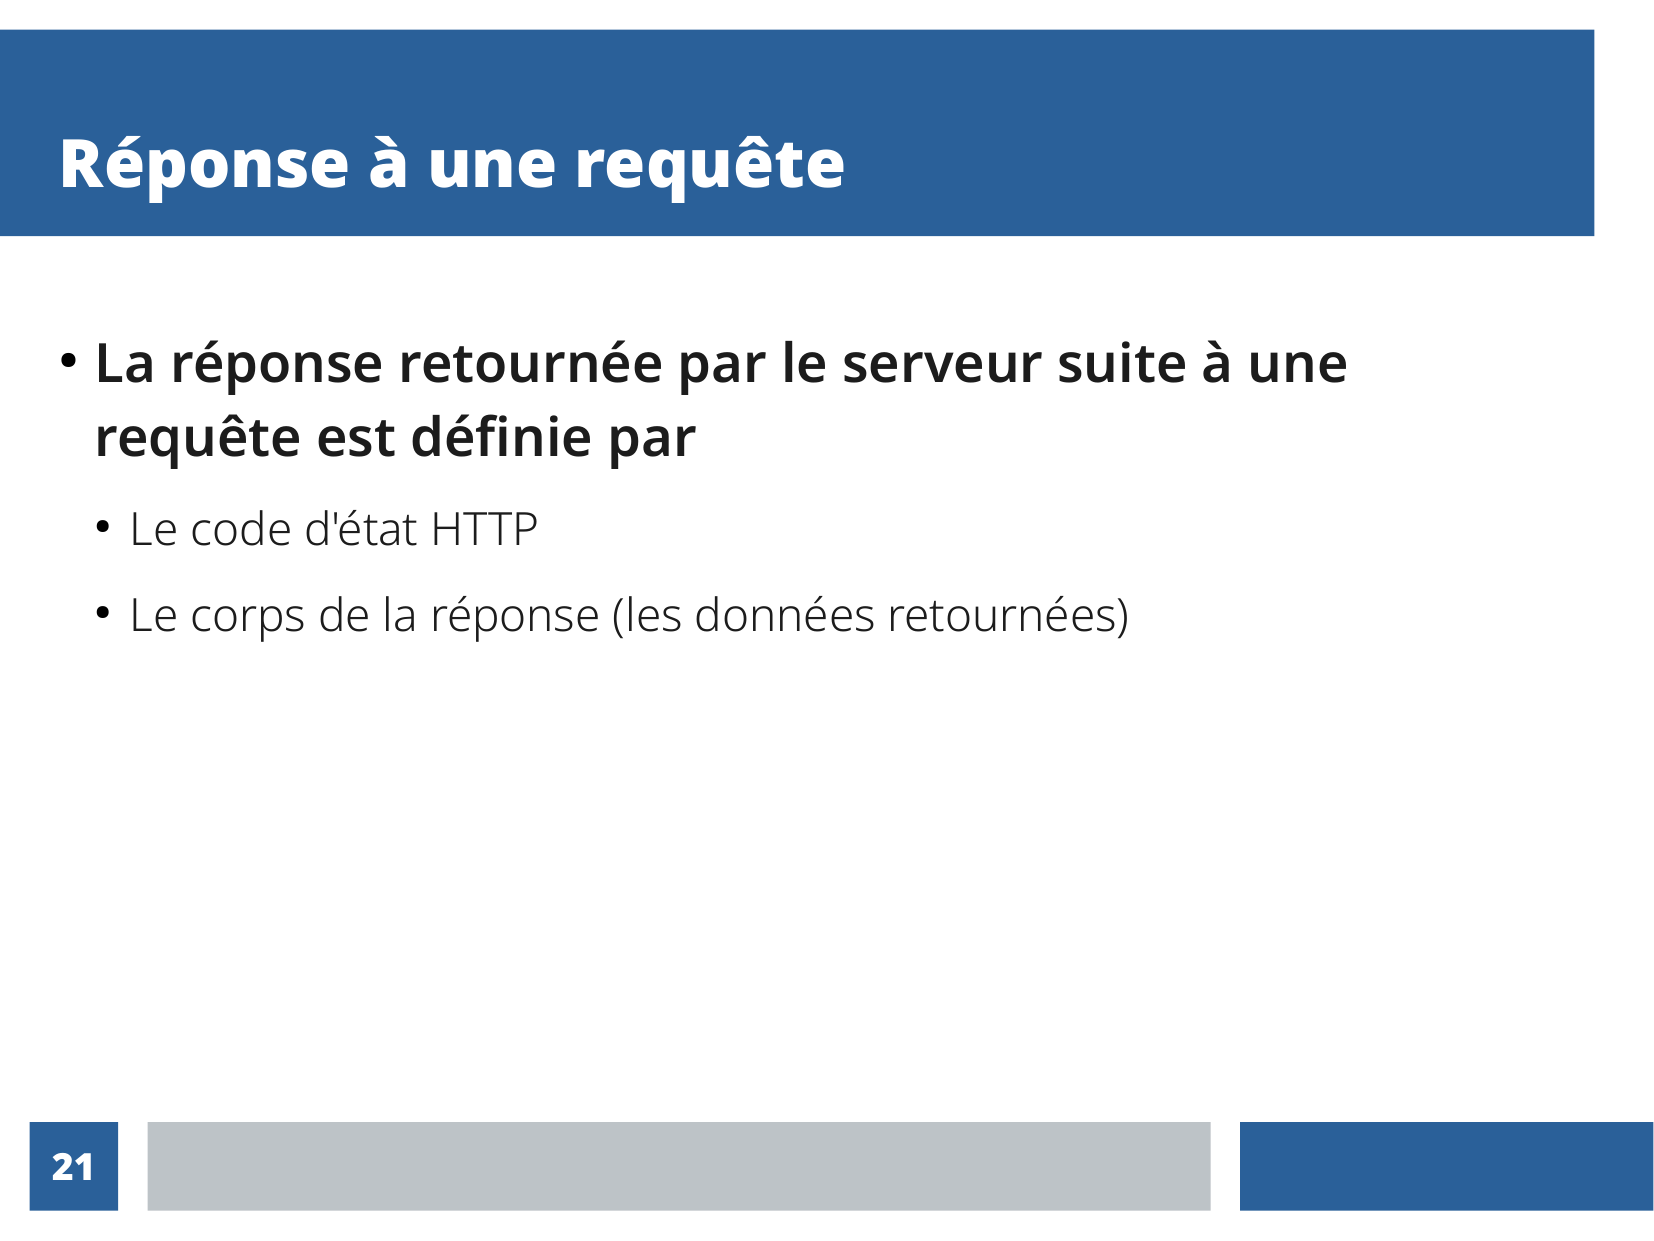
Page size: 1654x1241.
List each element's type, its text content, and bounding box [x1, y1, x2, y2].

list La réponse retournée par le serveur suite à une requête est définie par Le code d'état HTTP Le corps de la réponse (les données retournées) [59, 324, 1565, 1093]
title Réponse à une requête [59, 59, 1595, 207]
